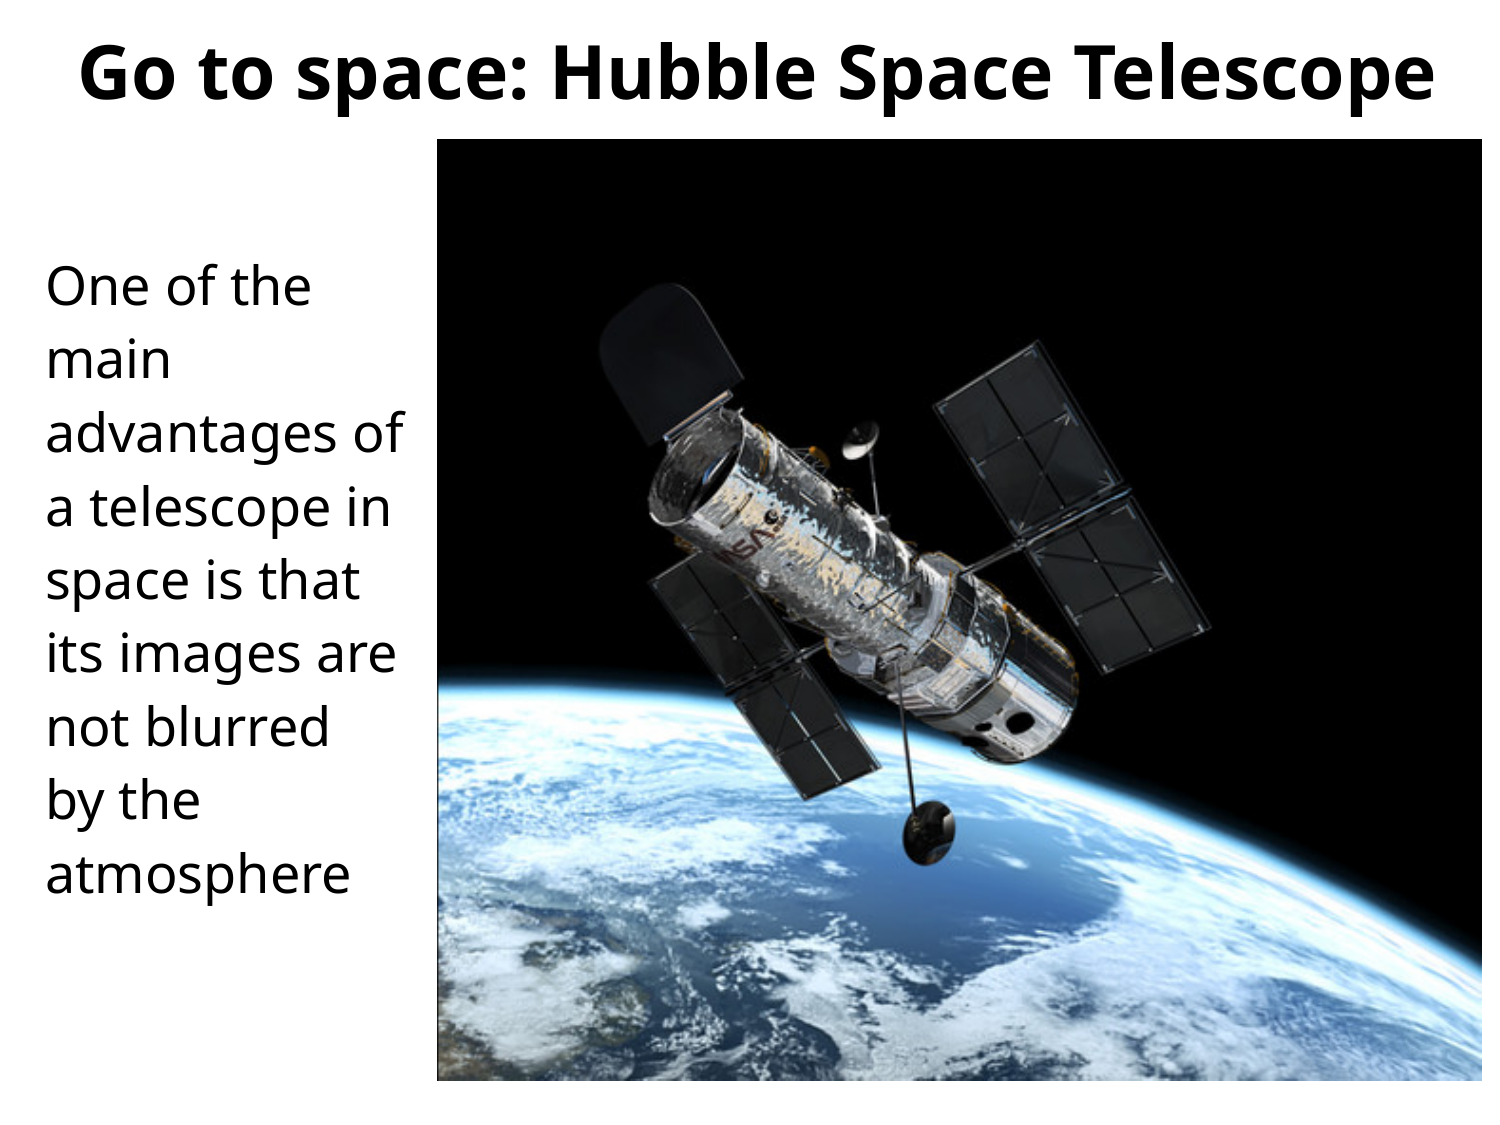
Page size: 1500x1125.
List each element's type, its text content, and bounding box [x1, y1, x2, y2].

picture [437, 139, 1482, 1081]
list One of the main advantages of a telescope in space is that its images are not blurred by the atmosphere [45, 247, 406, 991]
title Go to space: Hubble Space Telescope [45, 27, 1471, 115]
